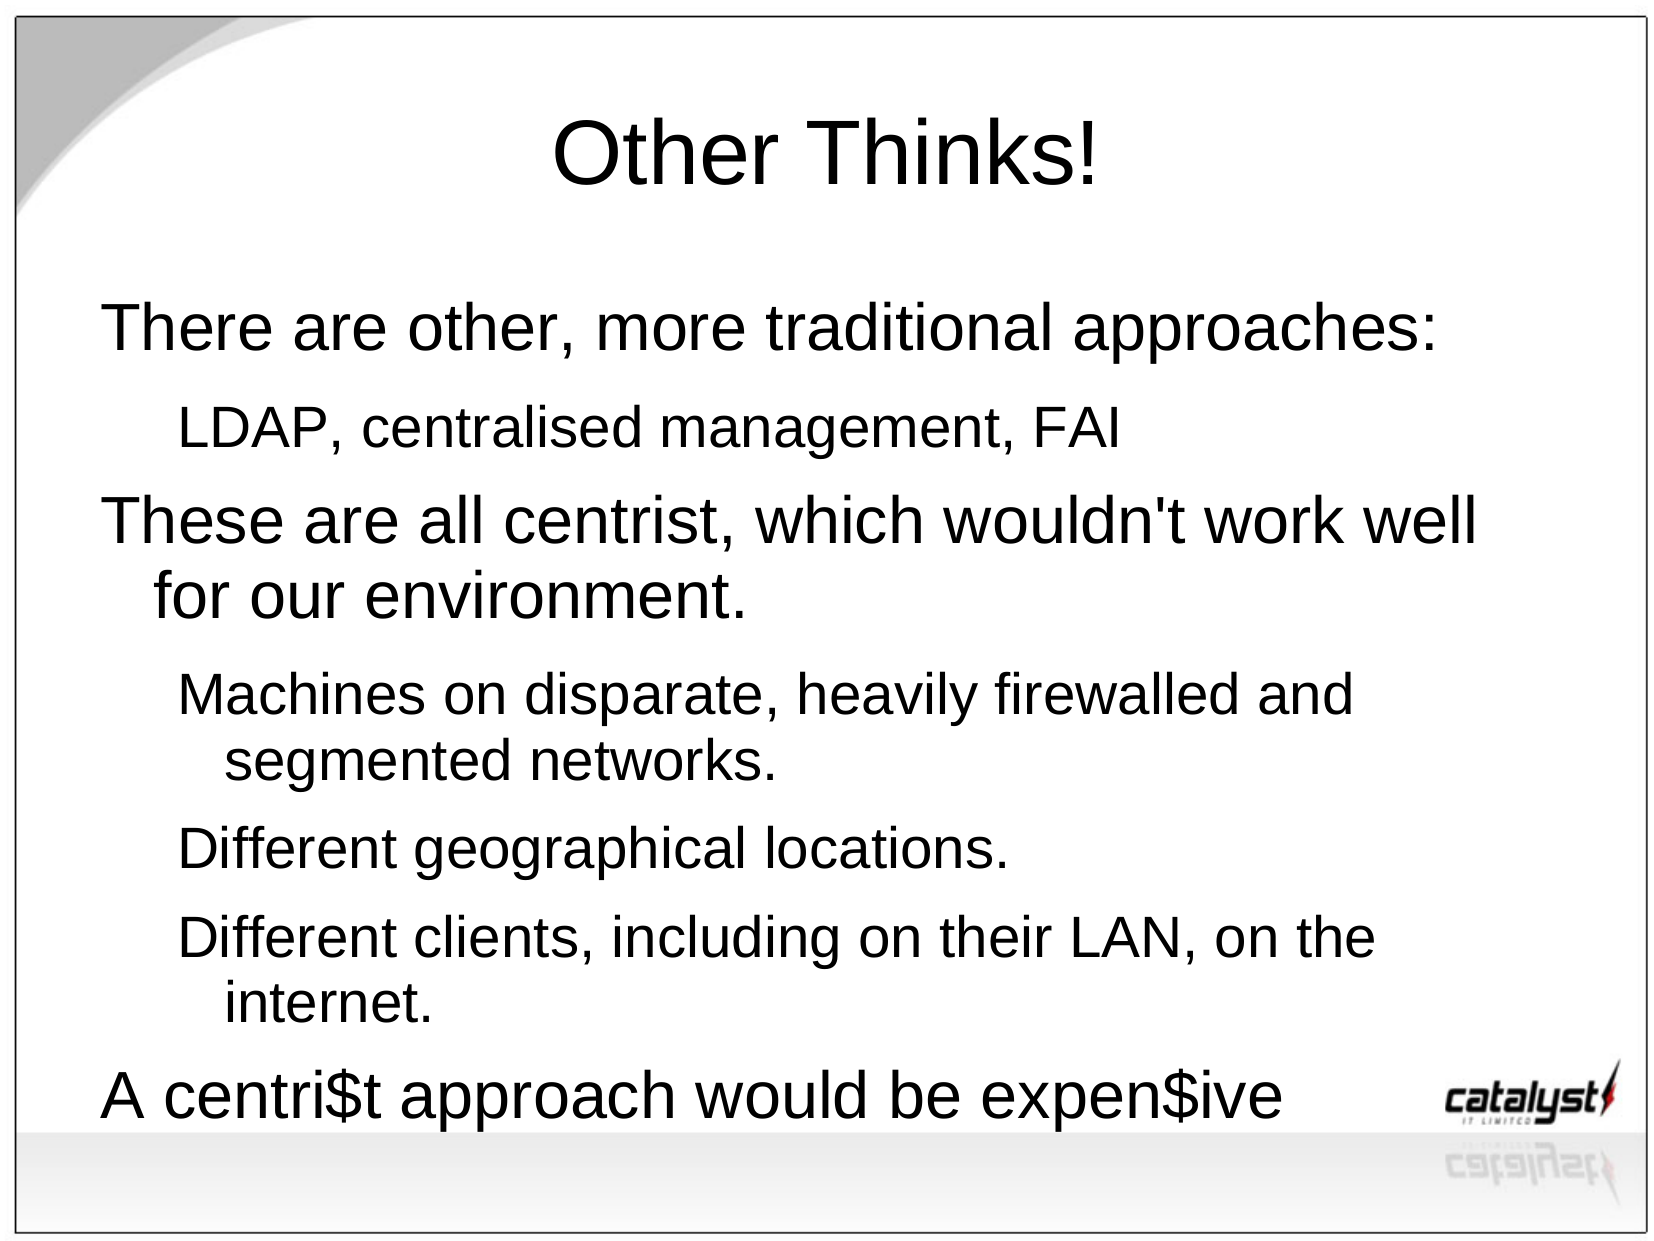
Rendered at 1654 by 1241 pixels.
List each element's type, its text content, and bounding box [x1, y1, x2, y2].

title Other Thinks! [82, 56, 1571, 250]
picture [4, 5, 1654, 1241]
list There are other, more traditional approaches: LDAP, centralised management, FAI These are all centrist, which wouldn't work well for our environment. Machines on disparate, heavily firewalled and segmented networks. Different geographical locations. Different clients, including on their LAN, on the internet. A centri$t approach would be expen$ive [82, 290, 1571, 1133]
